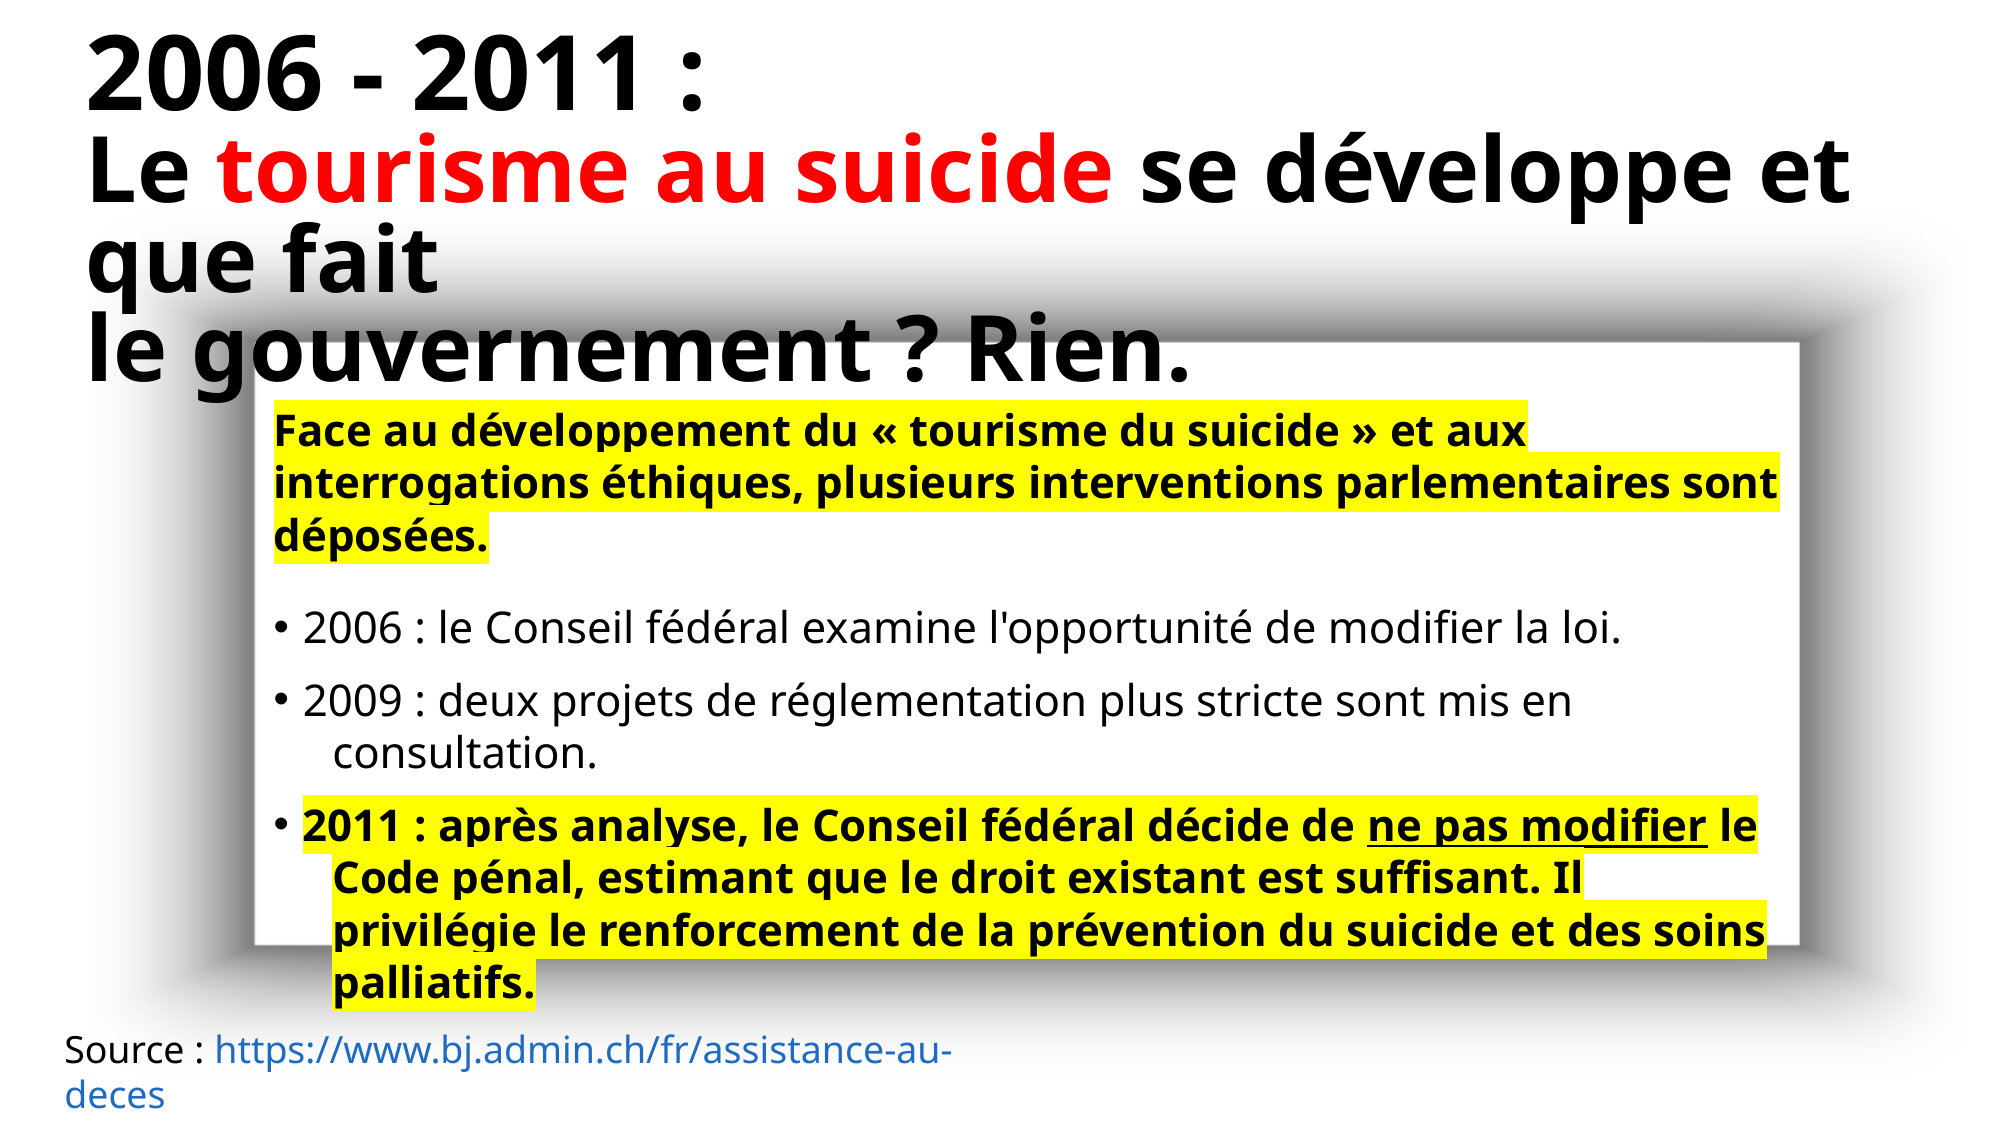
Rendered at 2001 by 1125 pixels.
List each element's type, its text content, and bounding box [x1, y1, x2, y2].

text_box Face au développement du « tourisme du suicide » et aux interrogations éthiques, plusieurs interventions parlementaires sont déposées. 2006 : le Conseil fédéral examine l'opportunité de modifier la loi. 2009 : deux projets de réglementation plus stricte sont mis en consultation. 2011 : après analyse, le Conseil fédéral décide de ne pas modifier le Code pénal, estimant que le droit existant est suffisant. Il privilégie le renforcement de la prévention du suicide et des soins palliatifs. [258, 395, 1797, 863]
picture [93, 324, 1962, 1075]
text_box Source : https://www.bj.admin.ch/fr/assistance-au-deces [49, 1018, 1050, 1080]
picture [985, 327, 1002, 345]
text_box 2006 - 2011 : Le tourisme au suicide se développe et que fait le gouvernement ? Rien. [70, 34, 2000, 324]
